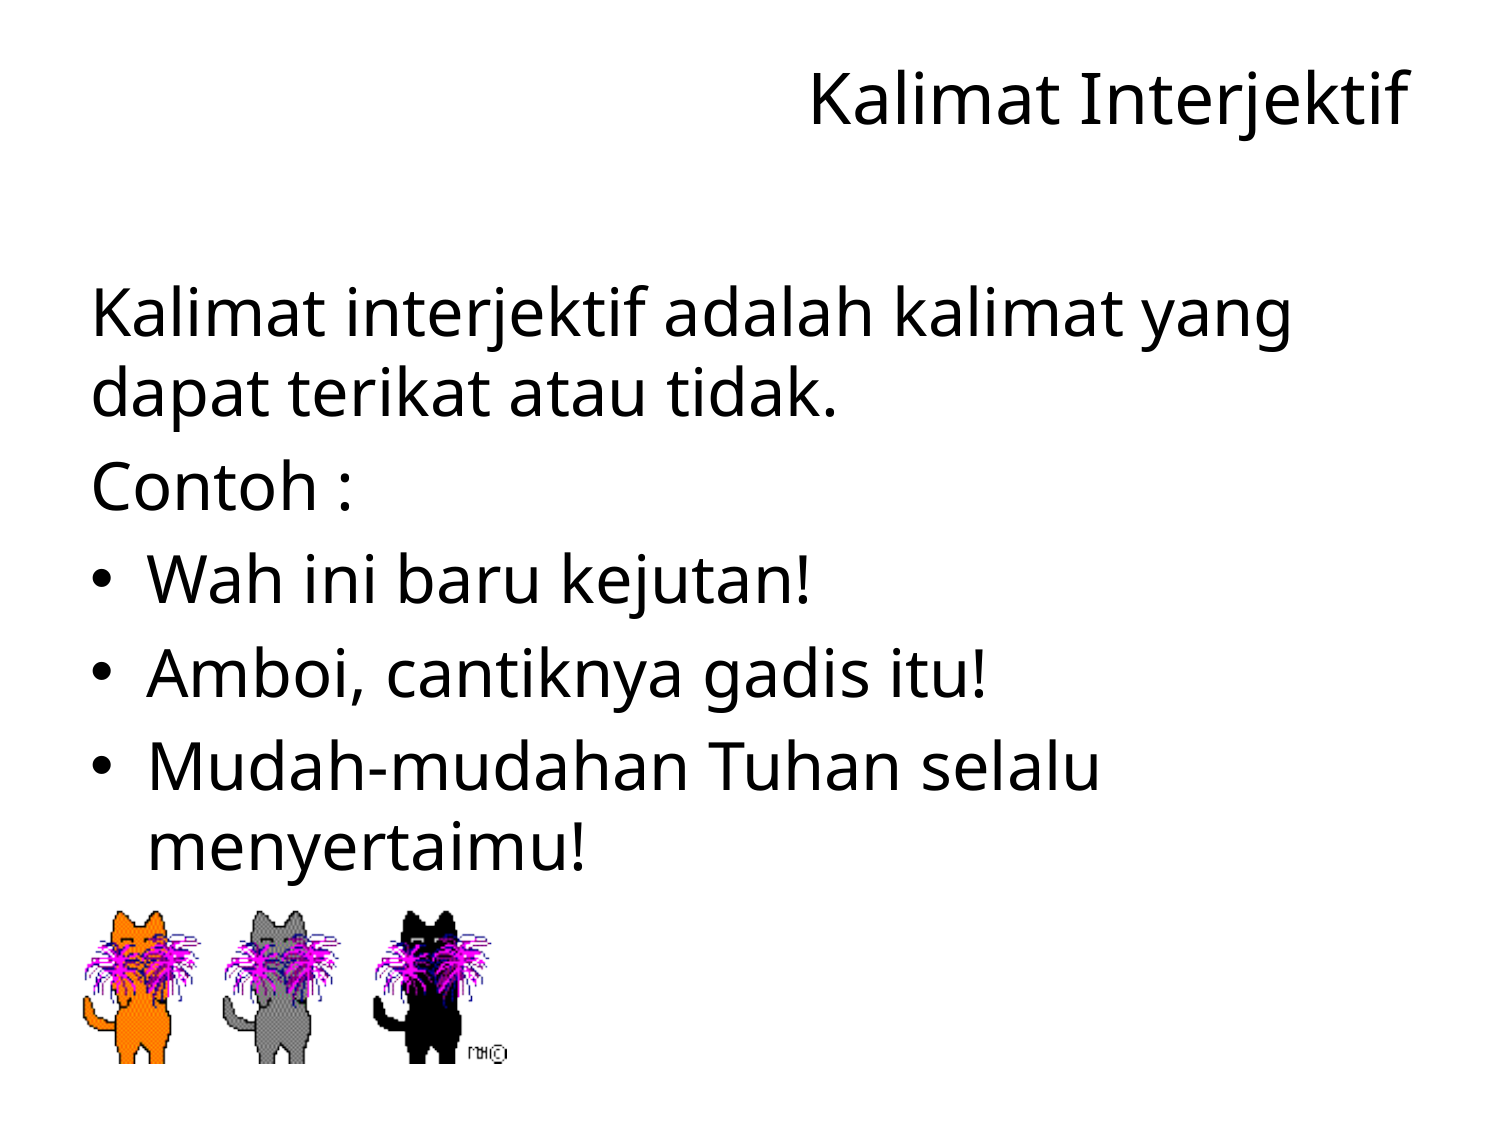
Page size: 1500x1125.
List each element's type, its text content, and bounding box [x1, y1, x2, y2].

title Kalimat Interjektif [75, 45, 1425, 233]
list Kalimat interjektif adalah kalimat yang dapat terikat atau tidak. Contoh : Wah ini baru kejutan! Amboi, cantiknya gadis itu! Mudah-mudahan Tuhan selalu menyertaimu! [75, 262, 1425, 1005]
picture [62, 824, 507, 1064]
